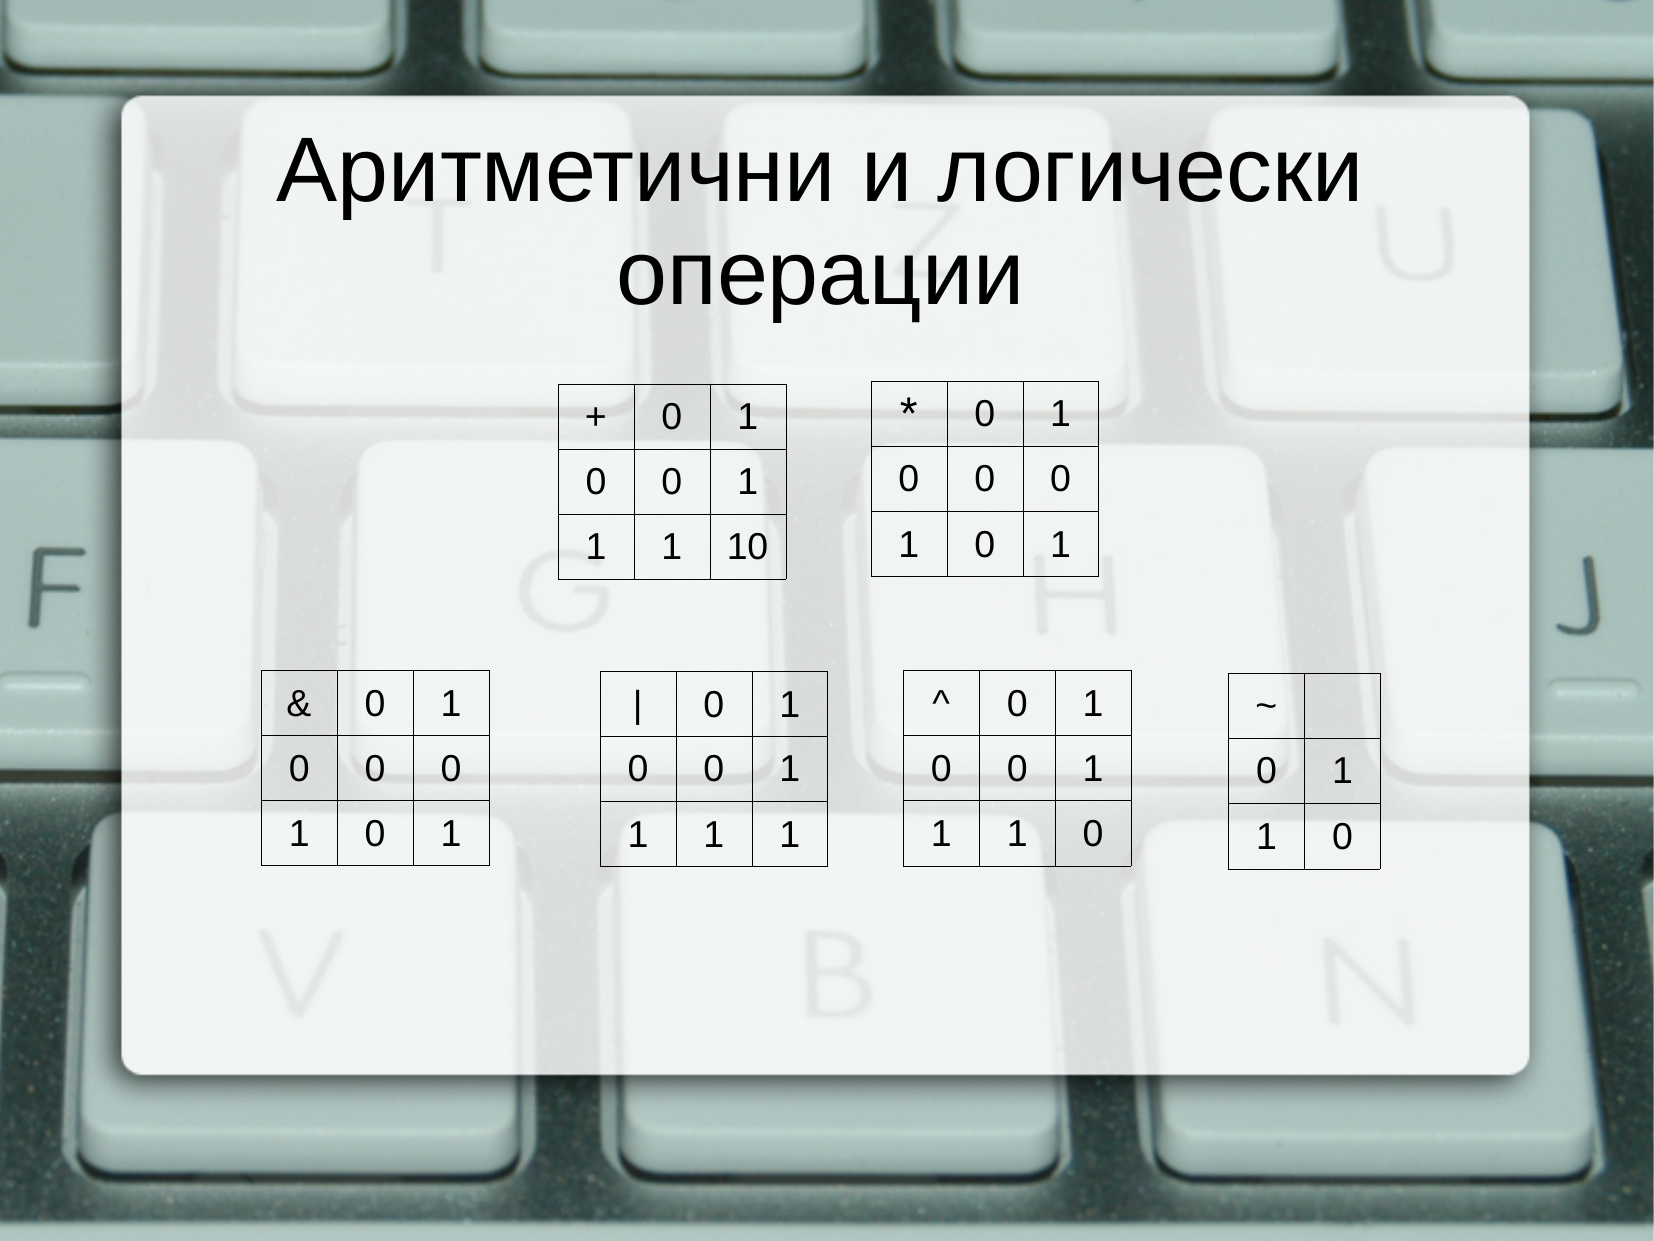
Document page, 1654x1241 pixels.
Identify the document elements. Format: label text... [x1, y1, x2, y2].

table_cell 0 [635, 450, 710, 514]
table_cell 0 [262, 736, 337, 800]
table_cell 0 [872, 447, 947, 511]
table_cell 1 [872, 512, 947, 576]
table_header 1 [711, 385, 786, 449]
table_cell 1 [904, 801, 979, 866]
table_cell 0 [904, 736, 979, 800]
table_cell 1 [1056, 736, 1131, 800]
table_header 0 [338, 671, 413, 735]
table_cell 1 [414, 801, 489, 865]
table_header + [559, 385, 634, 449]
table_header 0 [677, 672, 752, 736]
table_cell 1 [1229, 804, 1304, 869]
table_cell 0 [948, 512, 1023, 576]
table_cell 1 [262, 801, 337, 865]
table_cell 0 [559, 450, 634, 514]
table_cell 1 [753, 737, 827, 801]
picture [0, 0, 1654, 1241]
table_cell 1 [980, 801, 1055, 866]
table_cell 10 [711, 515, 786, 579]
table_header 0 [980, 671, 1055, 735]
table_header 0 [635, 385, 710, 449]
table_cell 0 [948, 447, 1023, 511]
table_cell 0 [338, 801, 413, 865]
table_header | [601, 672, 676, 736]
table_header & [262, 671, 337, 735]
table_cell 0 [980, 736, 1055, 800]
table_cell 0 [1024, 447, 1098, 511]
table_cell 0 [1056, 801, 1131, 866]
table_header 1 [753, 672, 827, 736]
table_header ~ [1229, 674, 1304, 738]
table_cell 0 [414, 736, 489, 800]
table_header 1 [414, 671, 489, 735]
table_cell 0 [1305, 804, 1380, 869]
table_header 1 [1056, 671, 1131, 735]
table_cell 1 [1024, 512, 1098, 576]
table_cell 1 [677, 802, 752, 866]
table_cell 1 [753, 802, 827, 866]
table_header [1305, 674, 1380, 738]
title Аритметични и логически операции [135, 117, 1506, 325]
table_header ^ [904, 671, 979, 735]
table_header 1 [1024, 382, 1098, 446]
table_cell 1 [559, 515, 634, 579]
table_cell 1 [1305, 739, 1380, 803]
table_cell 0 [677, 737, 752, 801]
table_cell 1 [635, 515, 710, 579]
table_cell 0 [338, 736, 413, 800]
table_header 0 [948, 382, 1023, 446]
table_cell 0 [601, 737, 676, 801]
table_cell 1 [711, 450, 786, 514]
table_cell 1 [601, 802, 676, 866]
table_cell 0 [1229, 739, 1304, 803]
table_header * [872, 382, 947, 446]
